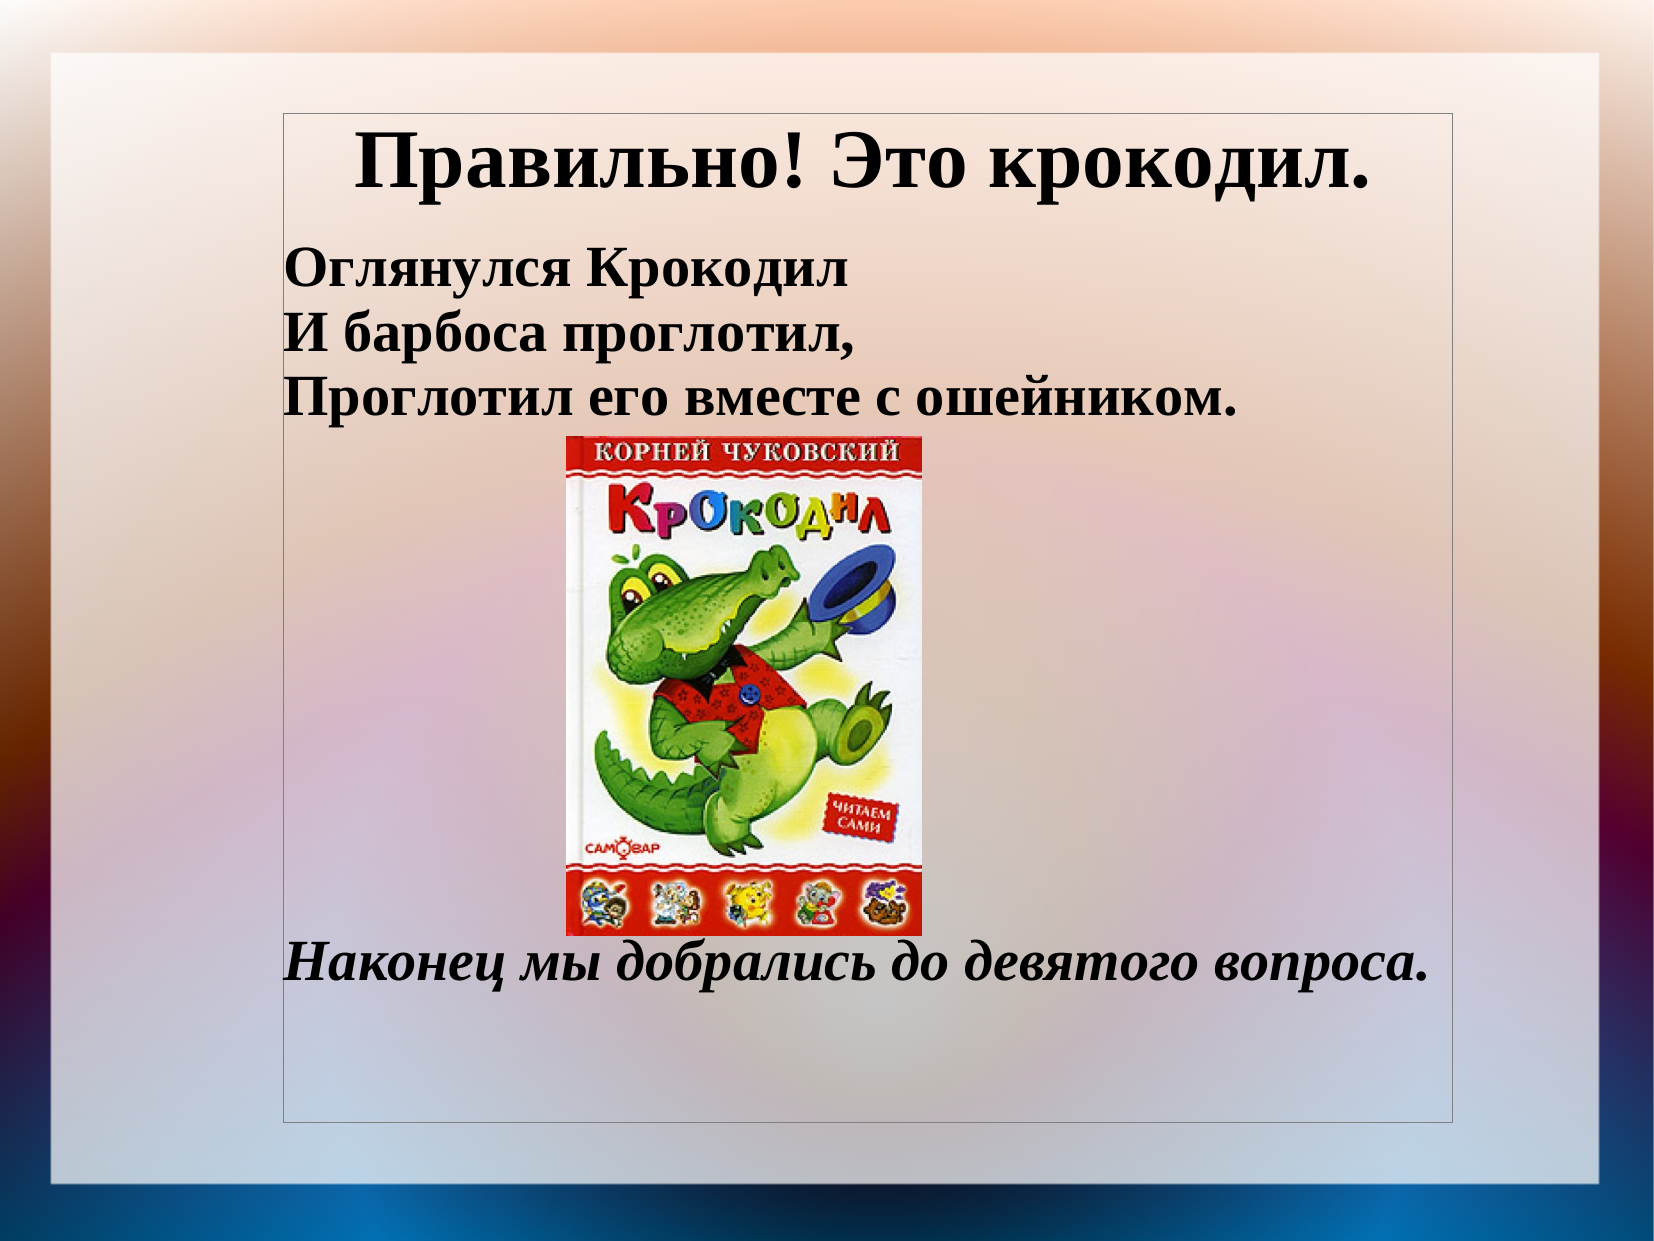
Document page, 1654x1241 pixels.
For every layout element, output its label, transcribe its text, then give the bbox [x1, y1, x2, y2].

picture [0, 0, 1654, 1241]
list Правильно! Это крокодил. Оглянулся Крокодил И барбоса проглотил, Проглотил его вместе с ошейником. Наконец мы добрались до девятого вопроса. [283, 113, 1453, 1123]
